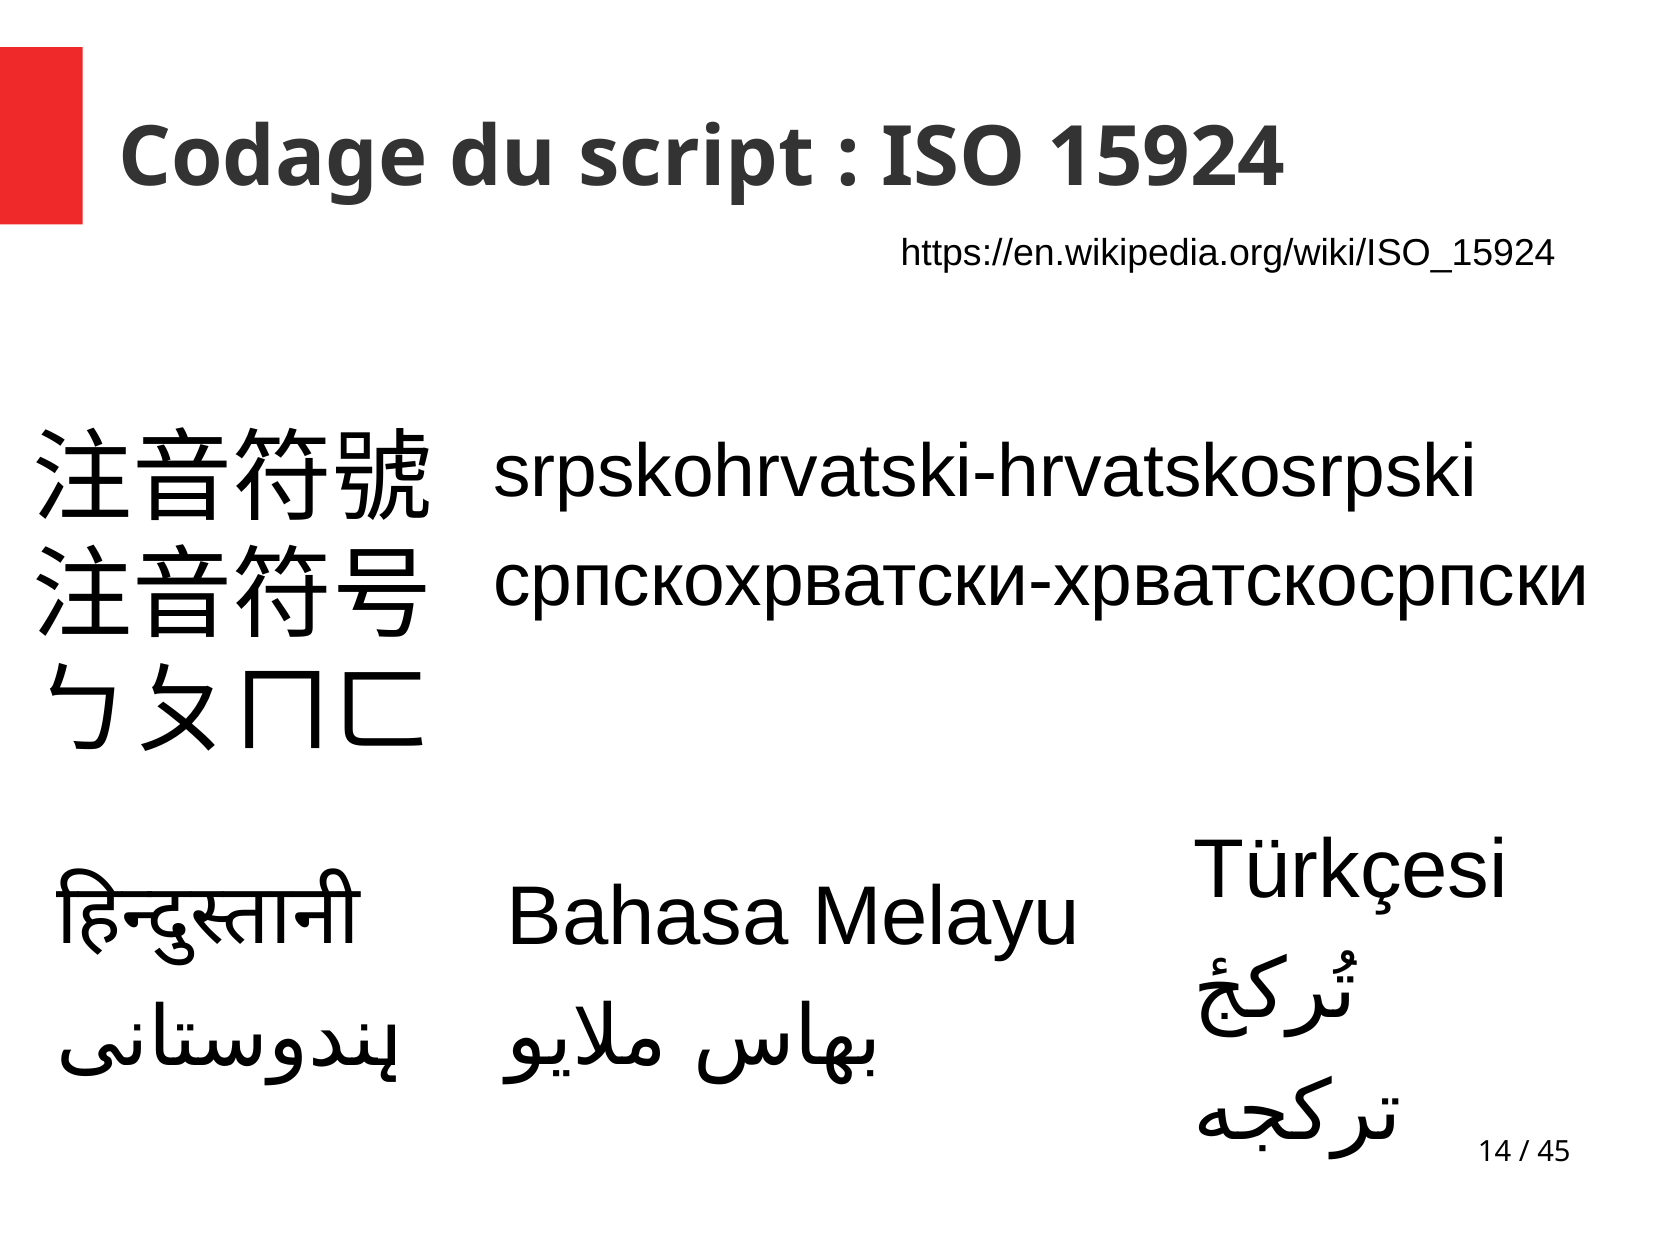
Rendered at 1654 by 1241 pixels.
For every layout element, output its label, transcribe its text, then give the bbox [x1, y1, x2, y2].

text_box हिन्दुस्तानी ہندوستانی [41, 858, 443, 1111]
text_box https://en.wikipedia.org/wiki/ISO_15924 [885, 224, 1571, 282]
text_box Türkçesi تُركجٔ تركجه [1178, 814, 1548, 1167]
text_box srpskohrvatski-hrvatskosrpski српскохрватски-хрватскосрпски [478, 421, 1625, 804]
title Codage du script : ISO 15924 [118, 49, 1571, 257]
text_box Bahasa Melayu بهاس ملايو‎ [491, 862, 1111, 1099]
text_box 注音符號 注音符号 ㄅㄆㄇㄈ [17, 412, 485, 815]
